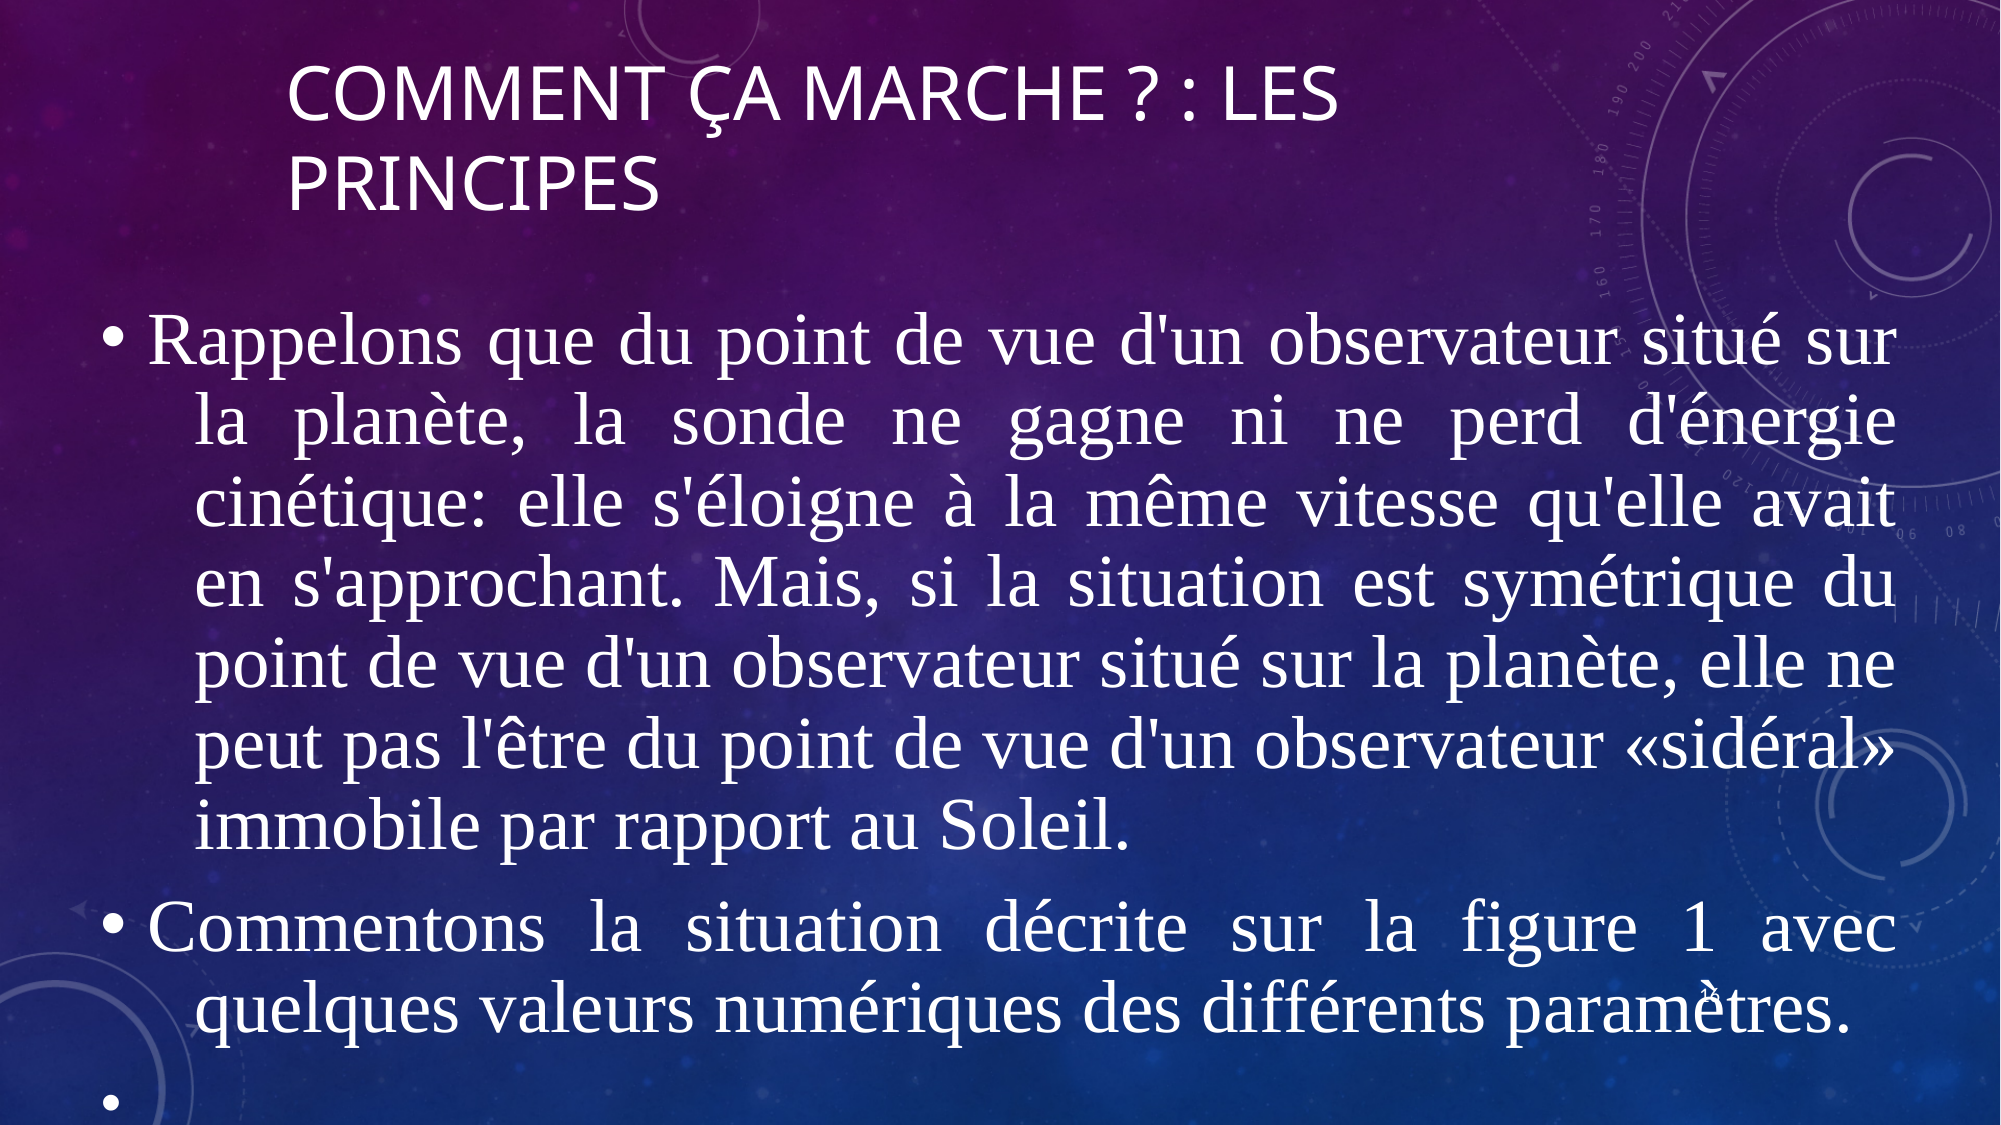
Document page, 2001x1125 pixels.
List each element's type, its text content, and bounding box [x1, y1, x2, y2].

text_box [1684, 963, 1775, 1026]
list Rappelons que du point de vue d'un observateur situé sur la planète, la sonde ne gagne ni ne perd d'énergie cinétique: elle s'éloigne à la même vitesse qu'elle avait en s'approchant. Mais, si la situation est symétrique du point de vue d'un observateur situé sur la planète, elle ne peut pas l'être du point de vue d'un observateur «sidéral» immobile par rapport au Soleil. Commentons la situation décrite sur la figure 1 avec quelques valeurs numériques des différents paramètres. [85, 291, 1915, 1088]
title Comment ça marche ? : Les principes [270, 15, 1730, 255]
